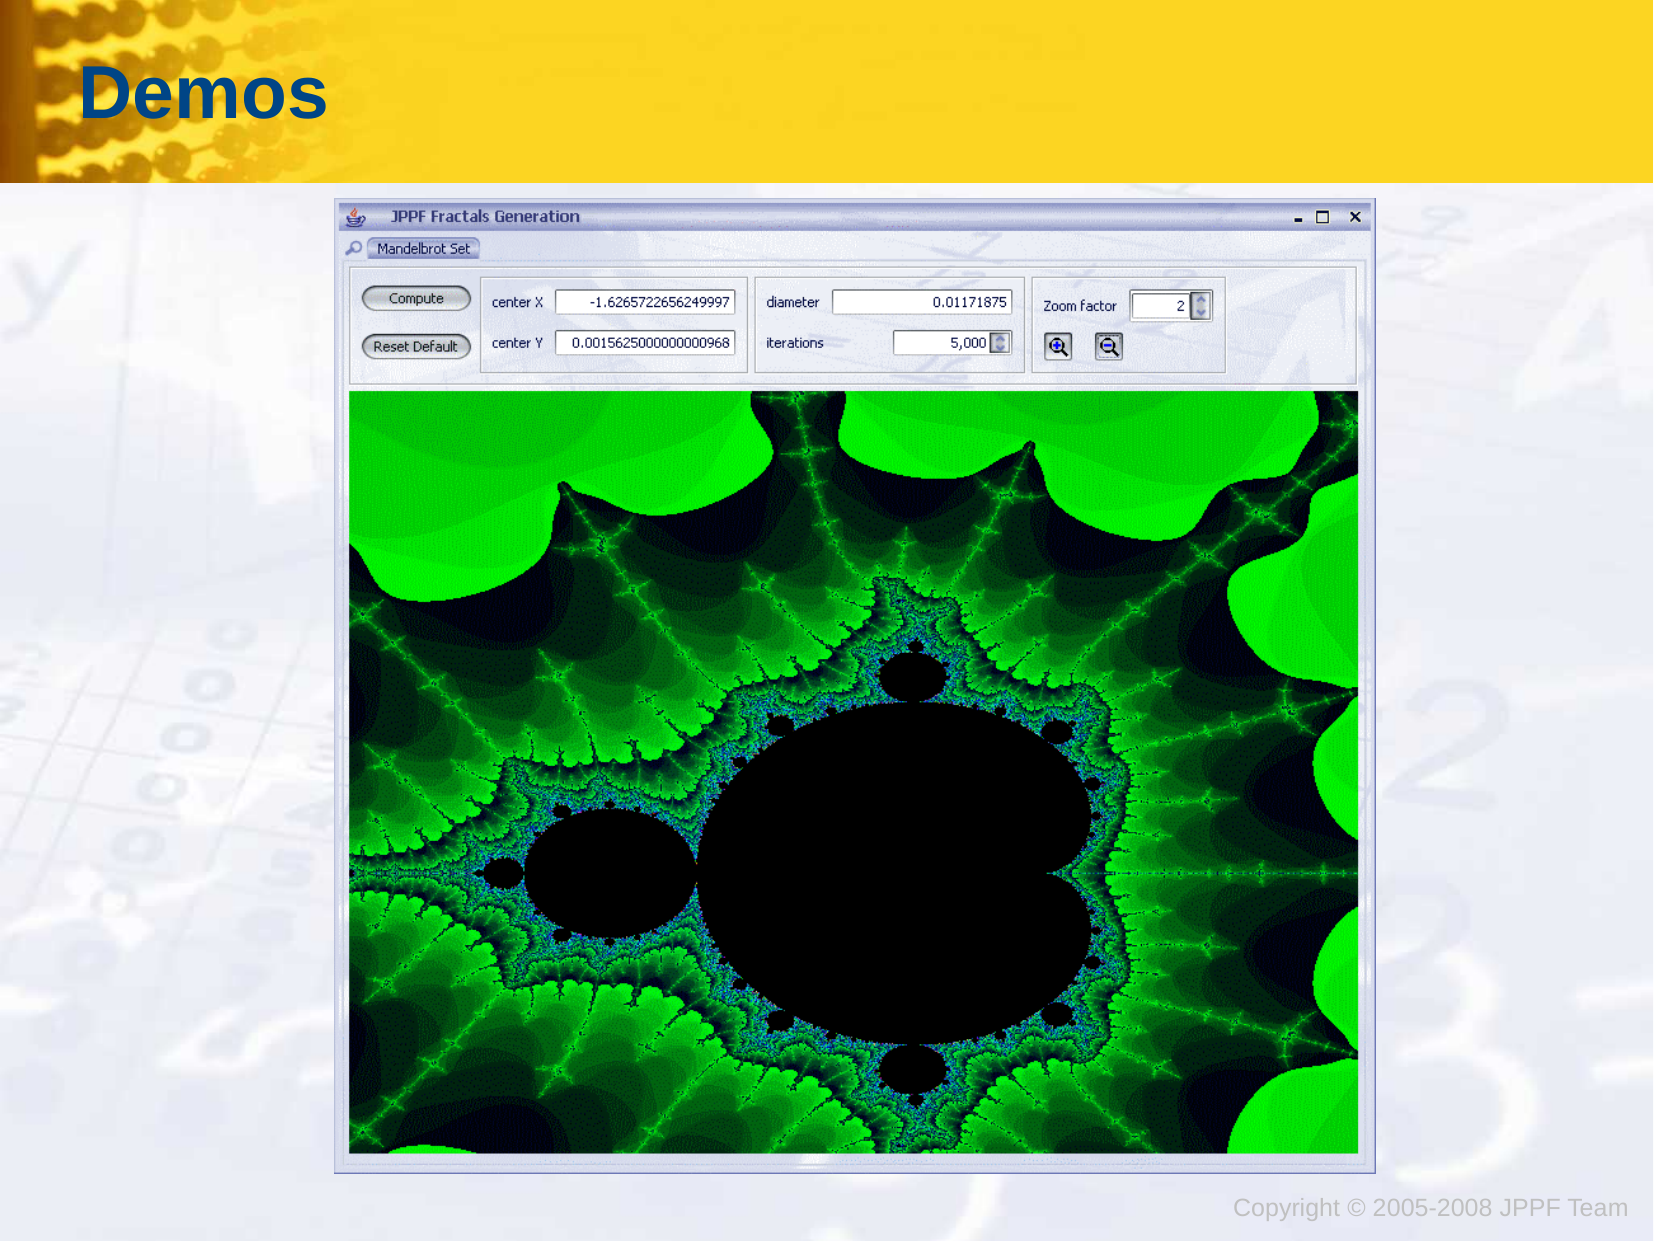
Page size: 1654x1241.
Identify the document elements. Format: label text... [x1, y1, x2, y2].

title Demos [78, 25, 1567, 161]
picture [0, 0, 1654, 1241]
